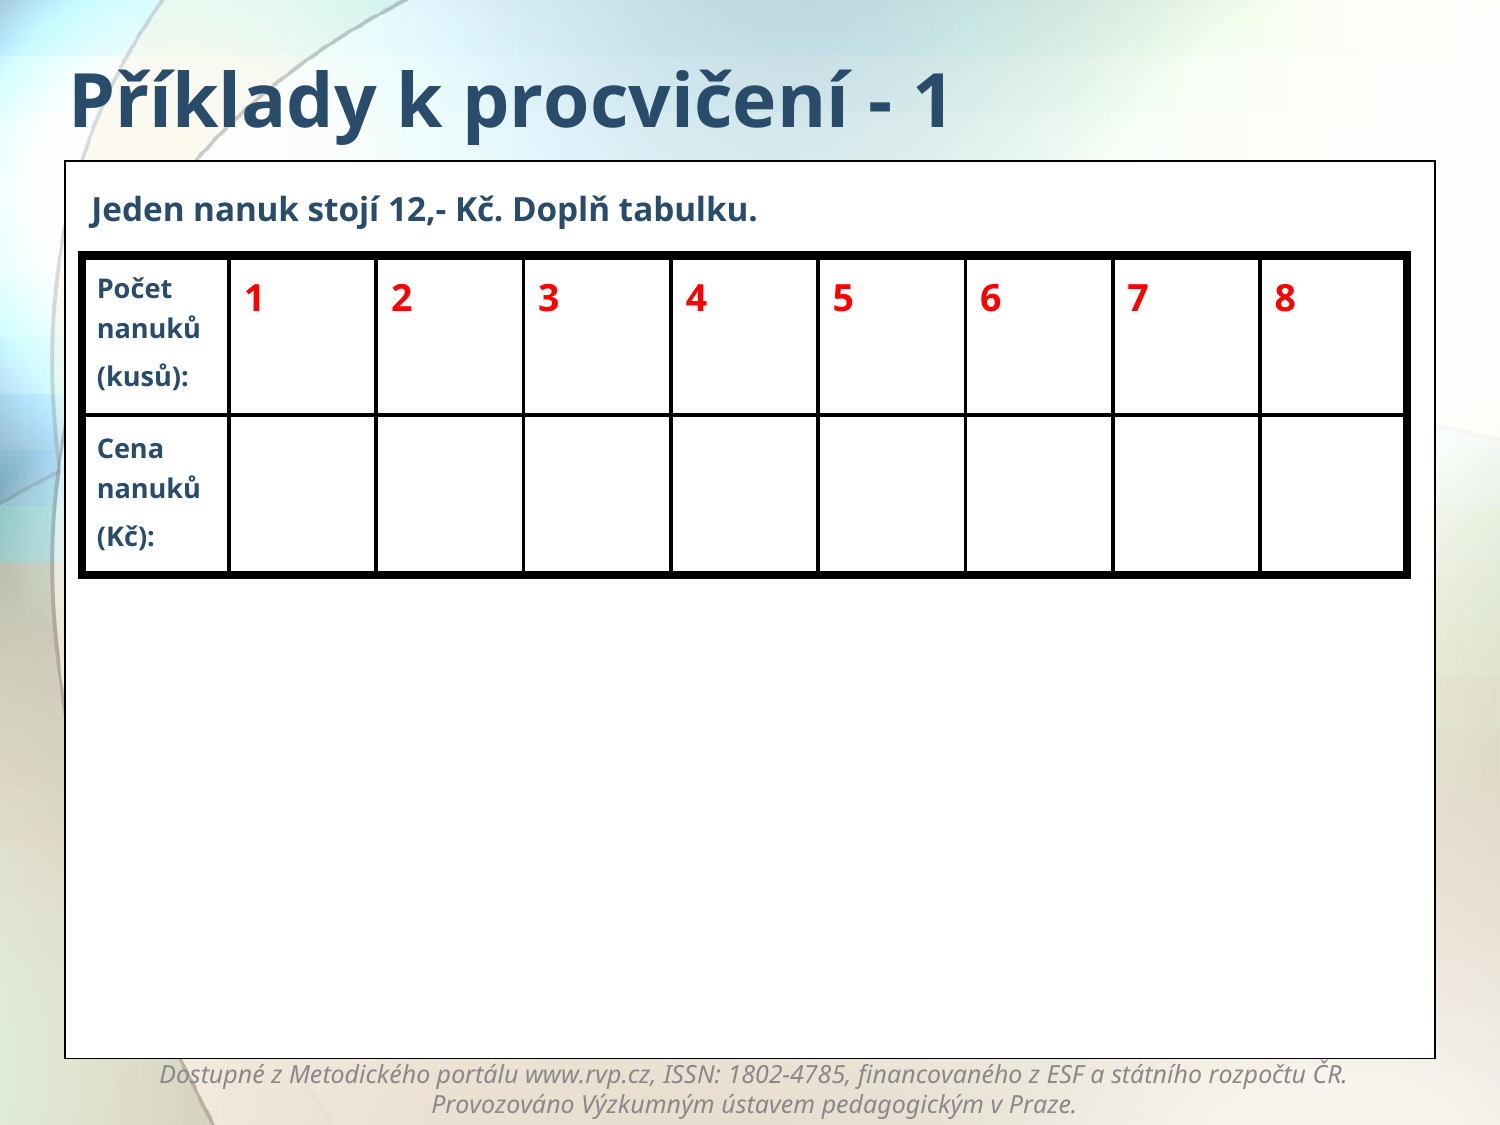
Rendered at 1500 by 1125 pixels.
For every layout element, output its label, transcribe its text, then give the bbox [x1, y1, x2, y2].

table_cell [378, 417, 522, 571]
table_header 3 [525, 260, 669, 413]
table_header 5 [820, 260, 964, 413]
text_box Jeden nanuk stojí 12,- Kč. Doplň tabulku. [76, 160, 1400, 256]
picture [0, 0, 1500, 1125]
table_cell Cena nanuků (Kč): [86, 417, 227, 571]
table_cell [967, 417, 1111, 571]
table_header Počet nanuků (kusů): [86, 260, 227, 413]
table_cell [1262, 417, 1403, 571]
text_box [64, 160, 1436, 1059]
table_header 2 [378, 260, 522, 413]
table_cell [231, 417, 374, 571]
table_cell [1115, 417, 1258, 571]
table_cell [673, 417, 816, 571]
table_header 6 [967, 260, 1111, 413]
table_header 4 [673, 260, 816, 413]
title Příklady k procvičení - 1 [53, 31, 1379, 182]
table_header 7 [1115, 260, 1258, 413]
table_header 1 [231, 260, 374, 413]
table_cell [525, 417, 669, 571]
table_header 8 [1262, 260, 1403, 413]
table_cell [820, 417, 964, 571]
